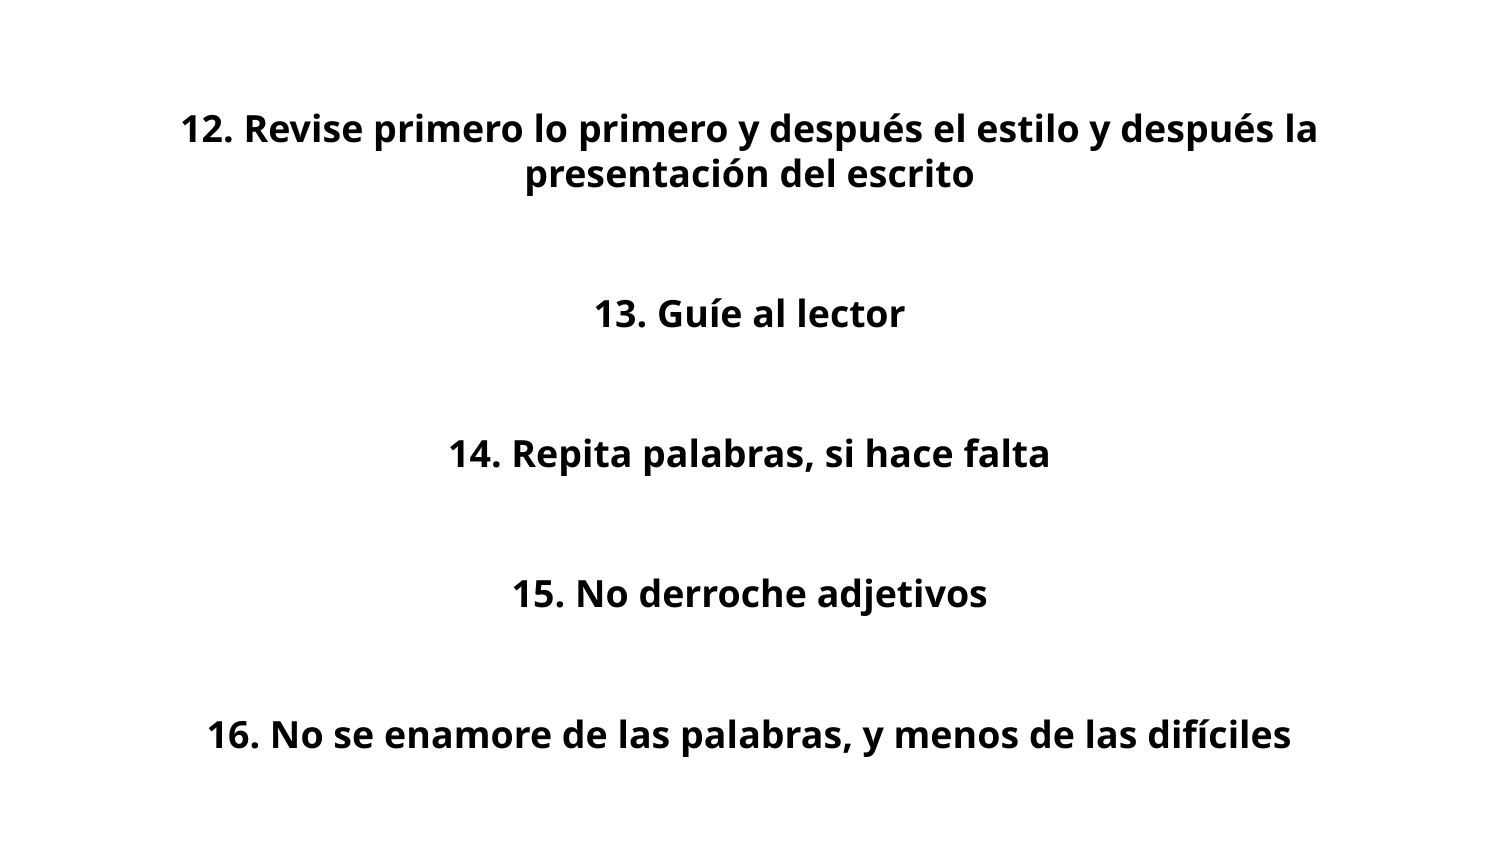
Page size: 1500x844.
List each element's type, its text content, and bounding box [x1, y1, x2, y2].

list 12. Revise primero lo primero y después el estilo y después la presentación del escrito 13. Guíe al lector 14. Repita palabras, si hace falta 15. No derroche adjetivos 16. No se enamore de las palabras, y menos de las difíciles [51, 90, 1449, 750]
